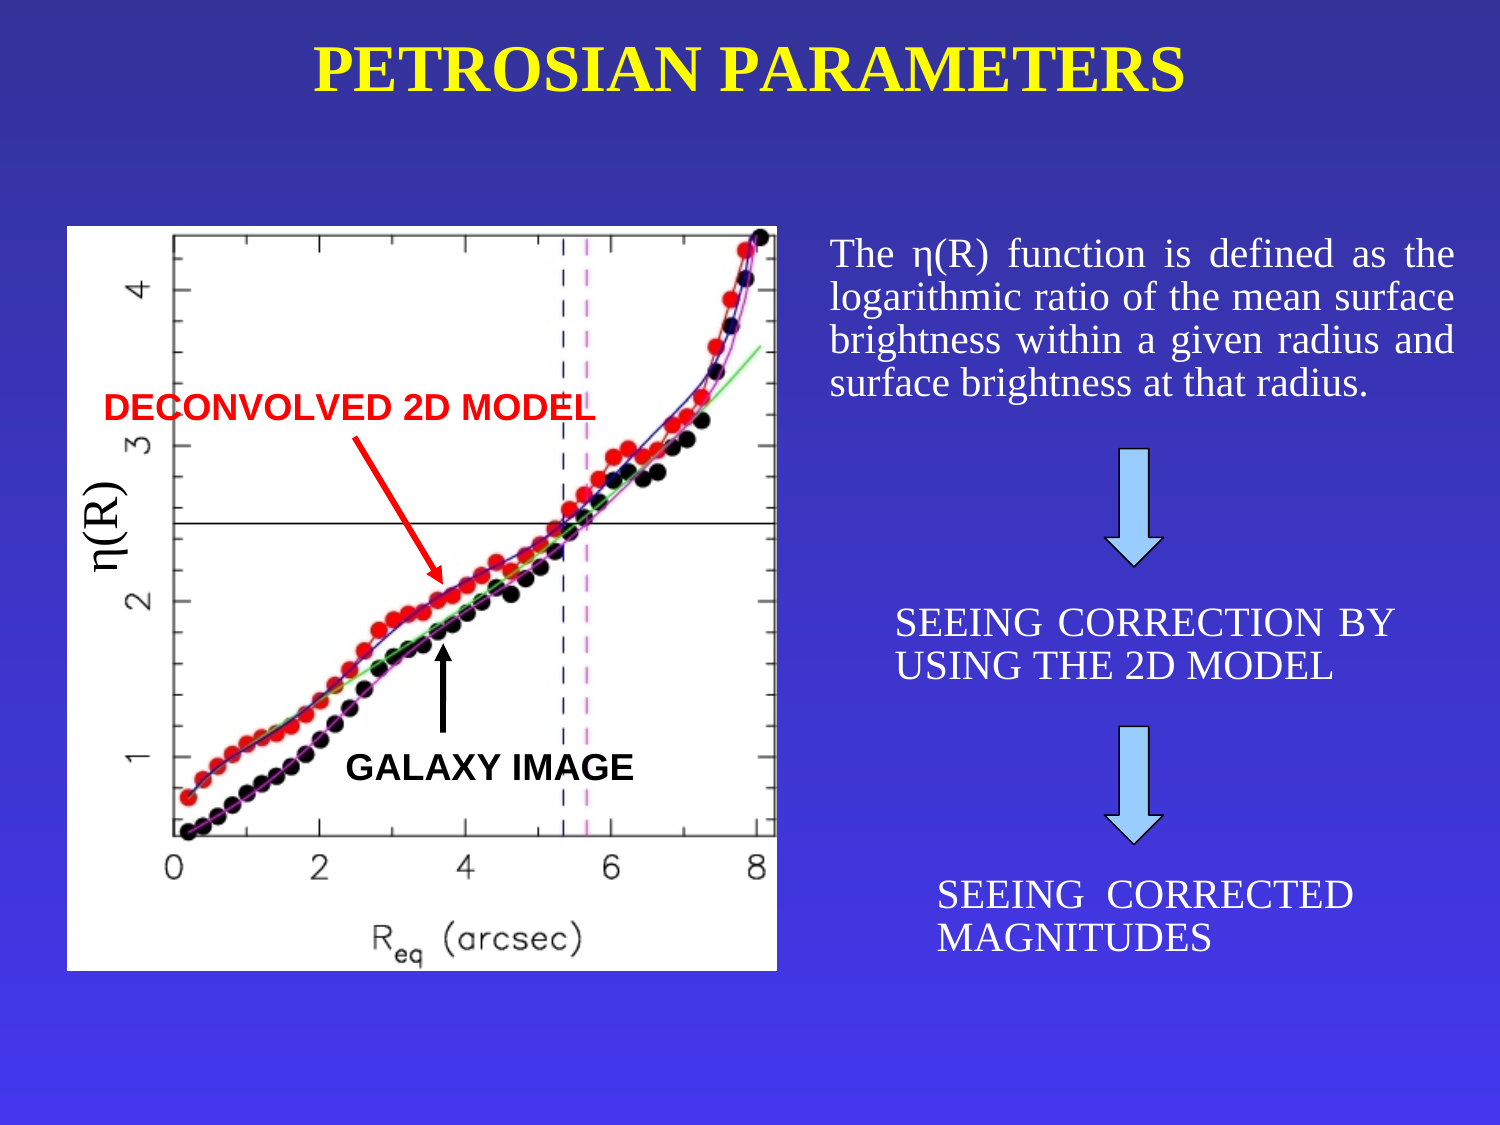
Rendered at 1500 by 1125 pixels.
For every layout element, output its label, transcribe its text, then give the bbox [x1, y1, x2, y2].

text_box SEEING CORRECTED MAGNITUDES [879, 847, 1412, 987]
text_box GALAXY IMAGE [330, 740, 648, 798]
text_box SEEING CORRECTION BY USING THE 2D MODEL [879, 576, 1412, 715]
text_box η(R)‏ [64, 460, 136, 589]
picture [67, 226, 777, 971]
text_box [1104, 726, 1164, 845]
text_box [1104, 448, 1164, 567]
text_box PETROSIAN PARAMETERS [106, 29, 1394, 113]
text_box The η(R) function is defined as the logarithmic ratio of the mean surface brightness within a given radius and surface brightness at that radius. [814, 200, 1471, 438]
text_box DECONVOLVED 2D MODEL [88, 380, 613, 438]
